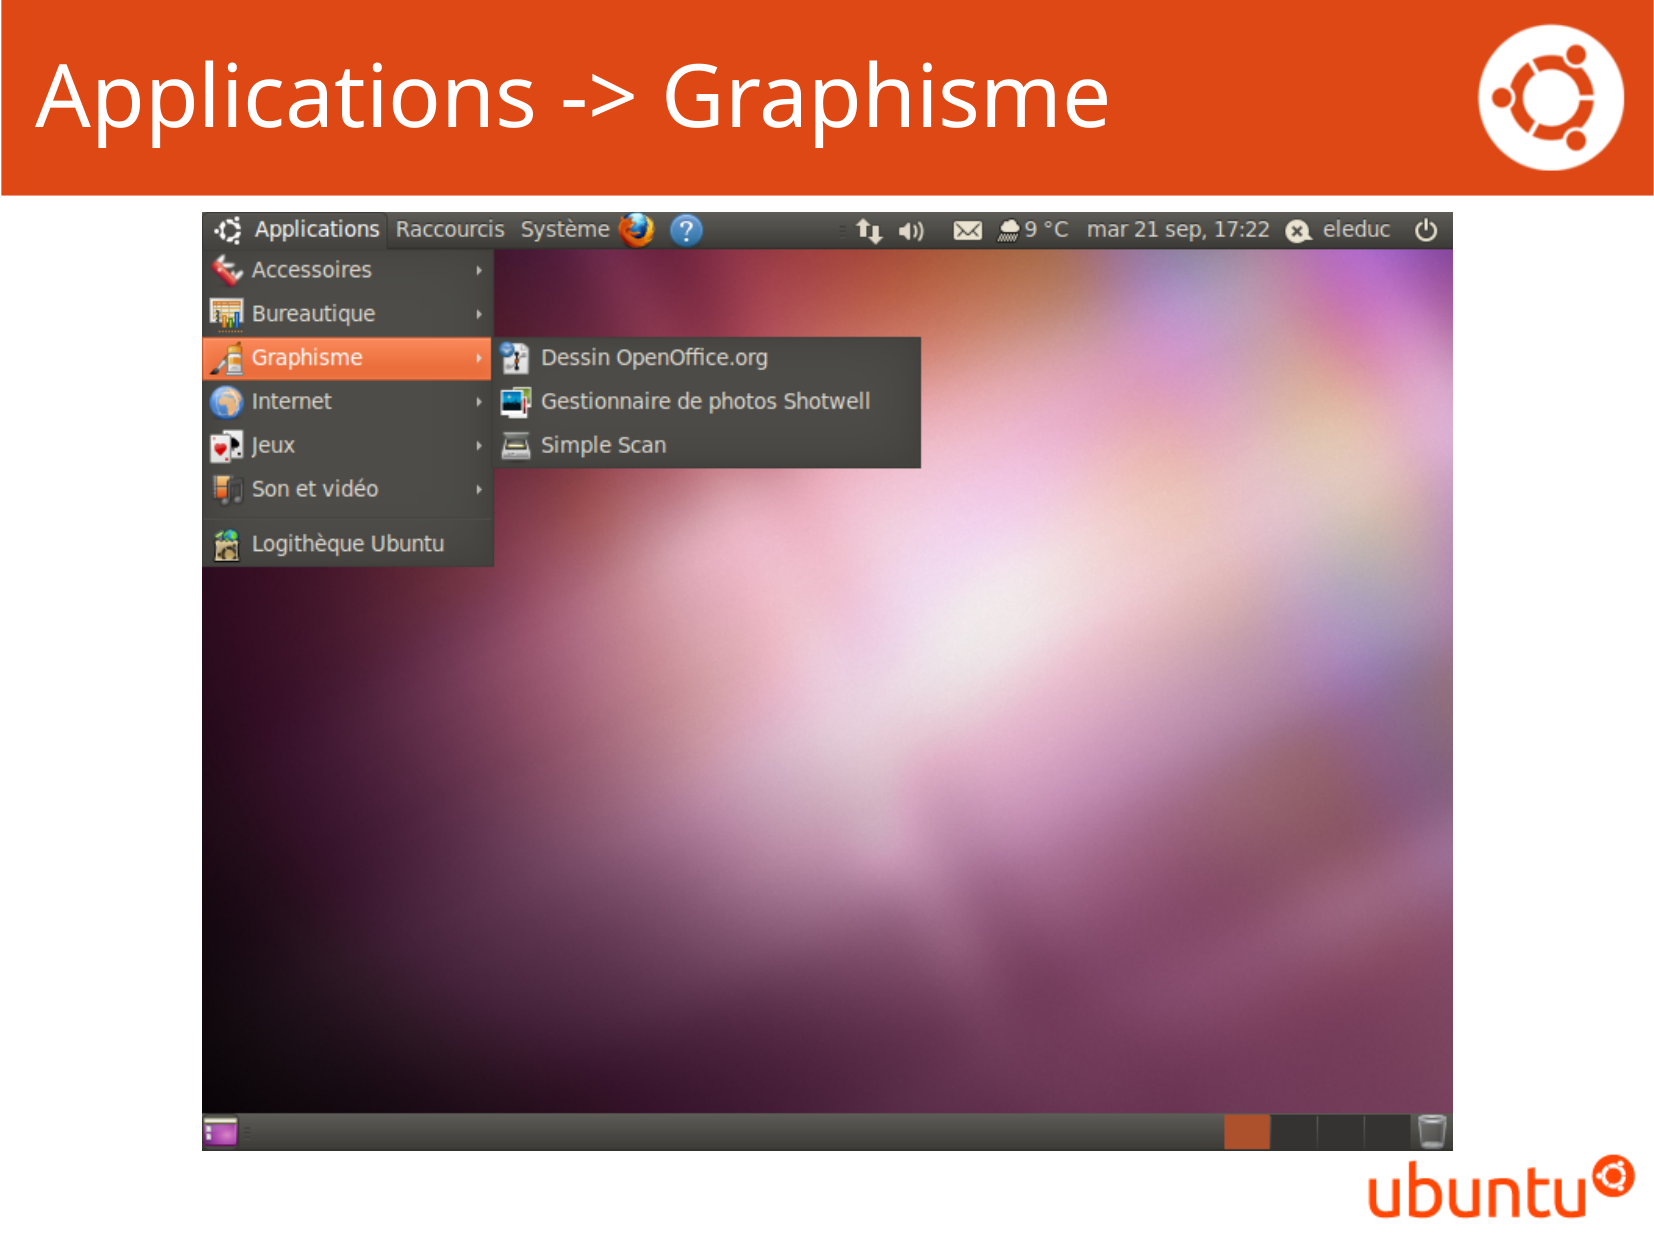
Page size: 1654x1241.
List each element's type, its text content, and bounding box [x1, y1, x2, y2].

picture [0, 0, 1654, 1241]
title Applications -> Graphisme [35, 0, 1424, 191]
